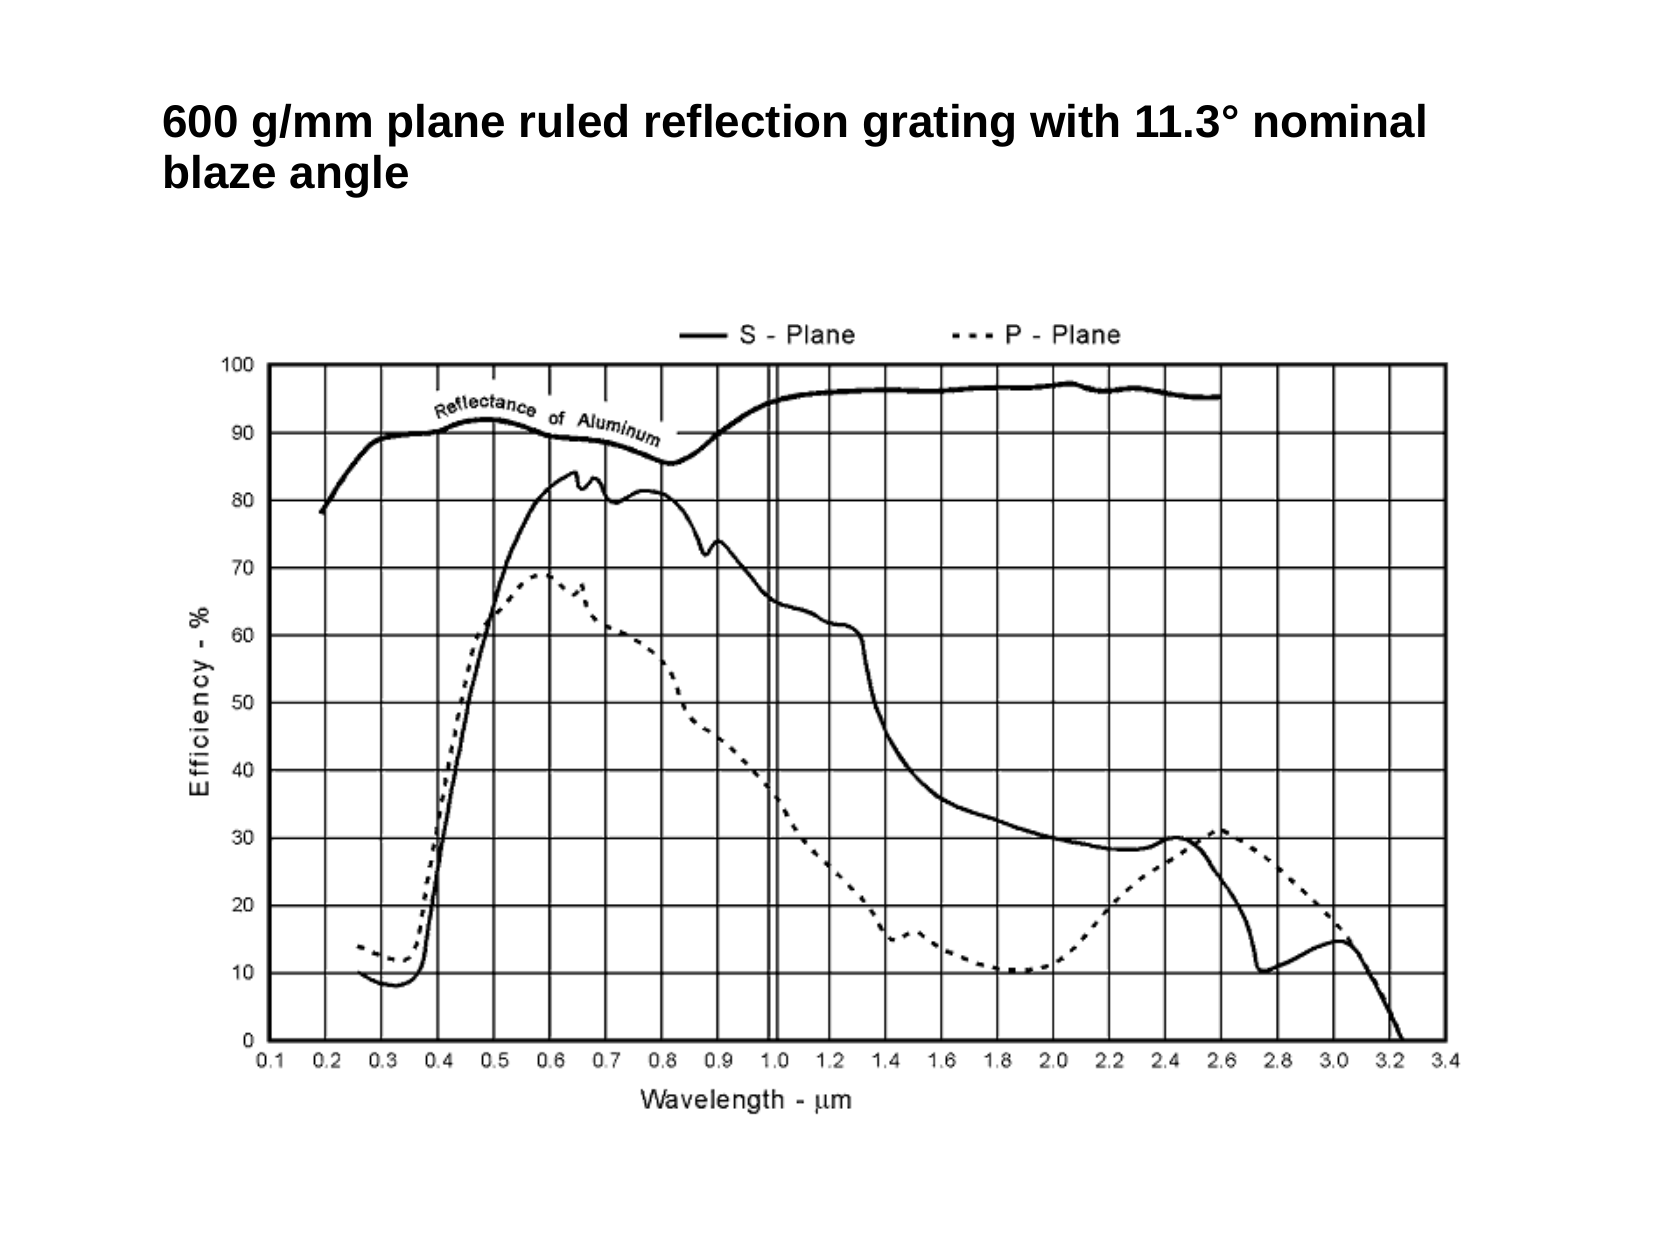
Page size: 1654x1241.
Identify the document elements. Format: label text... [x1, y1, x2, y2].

text_box 600 g/mm plane ruled reflection grating with 11.3° nominal blaze angle [147, 88, 1477, 206]
picture [118, 324, 1499, 1123]
